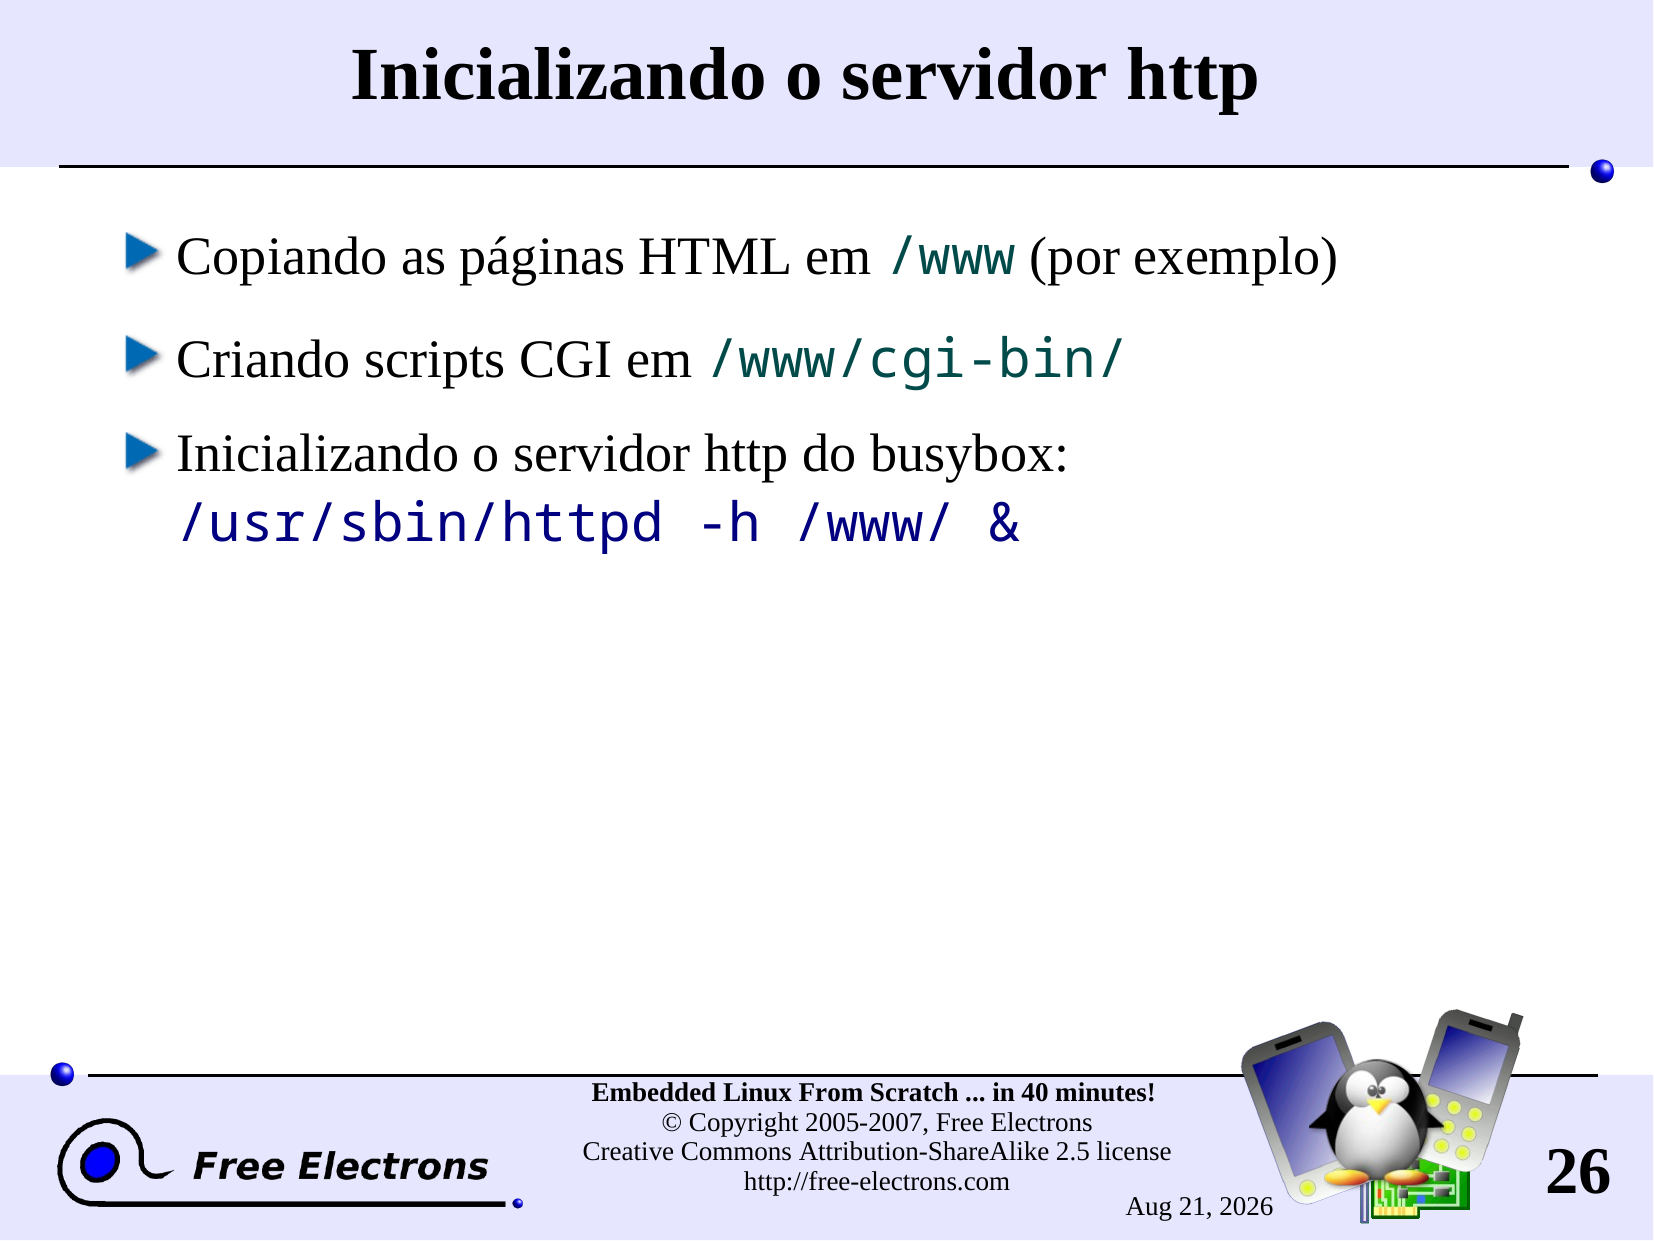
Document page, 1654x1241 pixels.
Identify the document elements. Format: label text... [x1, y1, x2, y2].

title Inicializando o servidor http [60, 25, 1551, 124]
picture [50, 1107, 527, 1216]
picture [1231, 1007, 1538, 1241]
list Copiando as páginas HTML em /www (por exemplo) Criando scripts CGI em /www/cgi-bin/ Inicializando o servidor http do busybox: /usr/sbin/httpd -h /www/ & [105, 216, 1518, 1066]
